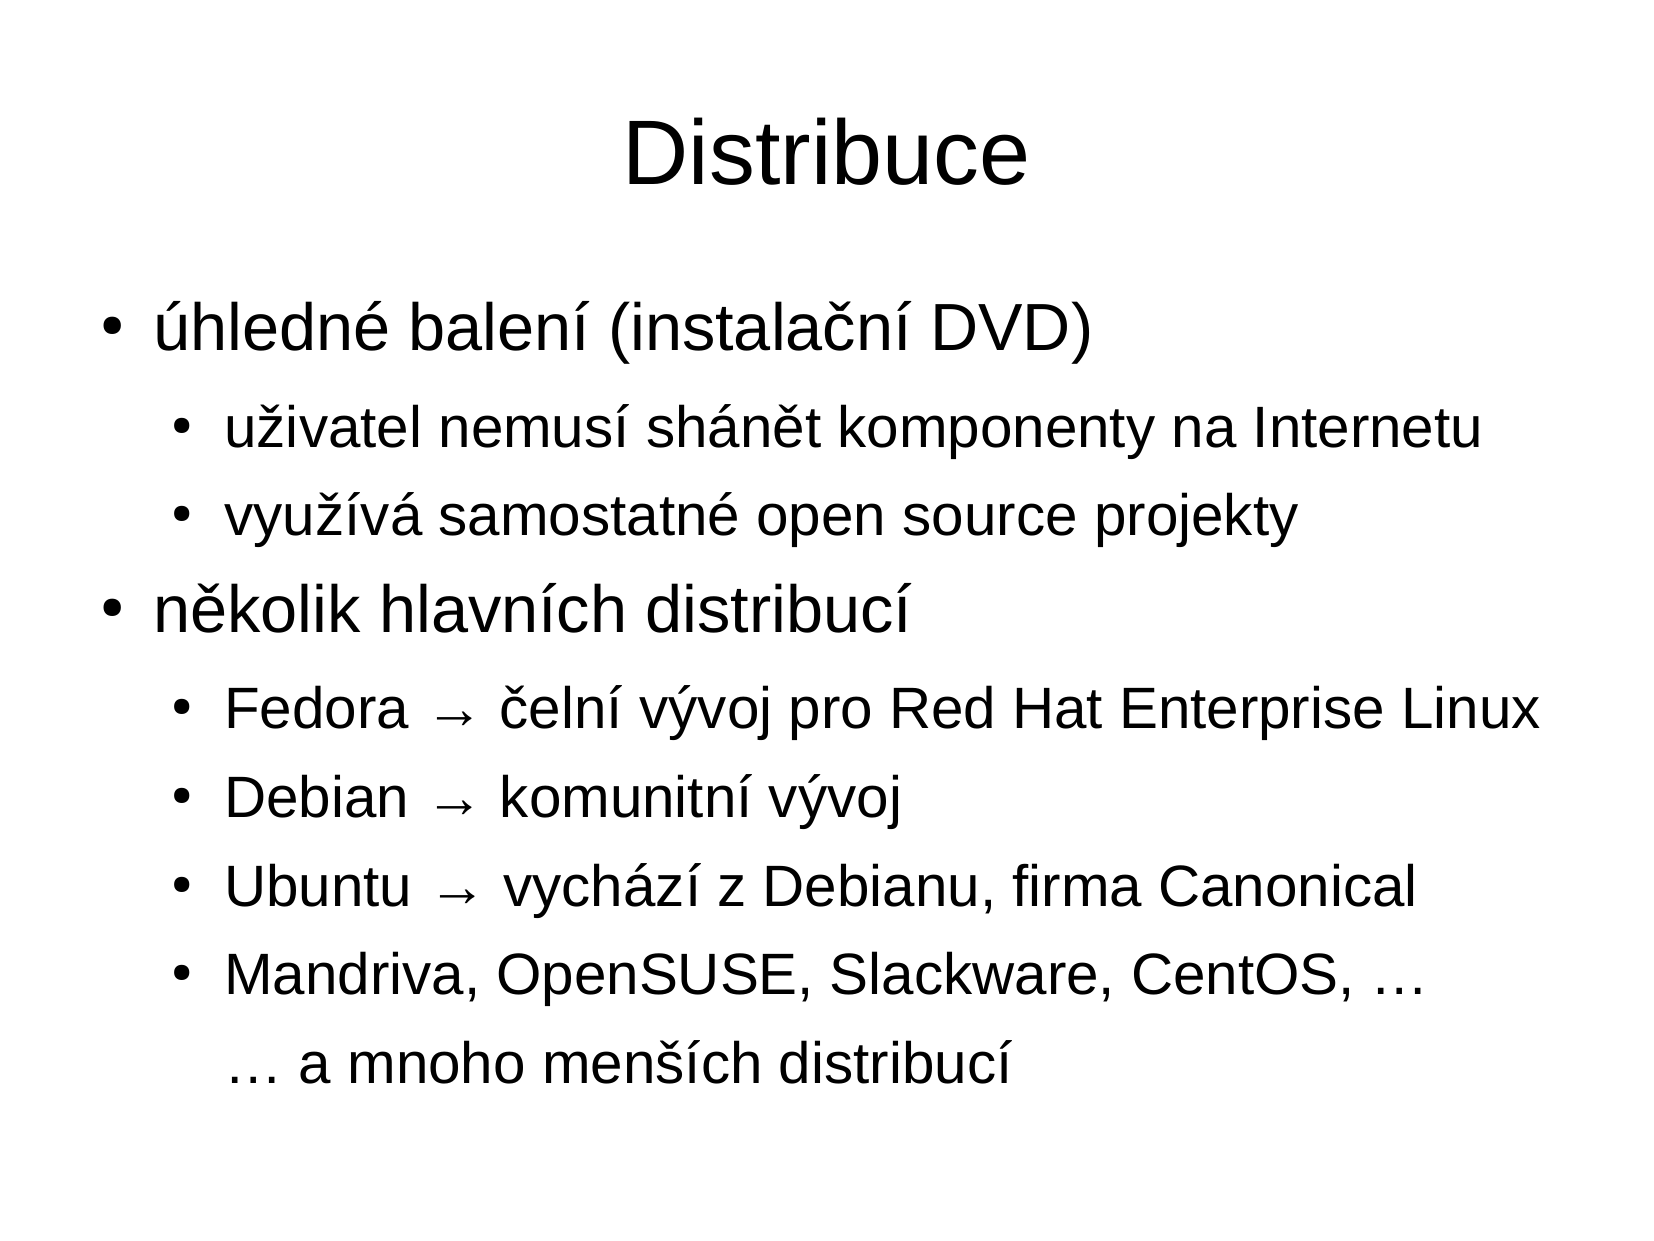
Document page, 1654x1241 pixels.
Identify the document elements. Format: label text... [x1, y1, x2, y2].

list úhledné balení (instalační DVD) uživatel nemusí shánět komponenty na Internetu využívá samostatné open source projekty několik hlavních distribucí Fedora → čelní vývoj pro Red Hat Enterprise Linux Debian → komunitní vývoj Ubuntu → vychází z Debianu, firma Canonical Mandriva, OpenSUSE, Slackware, CentOS, … … a mnoho menších distribucí [82, 290, 1571, 1109]
title Distribuce [82, 49, 1571, 257]
